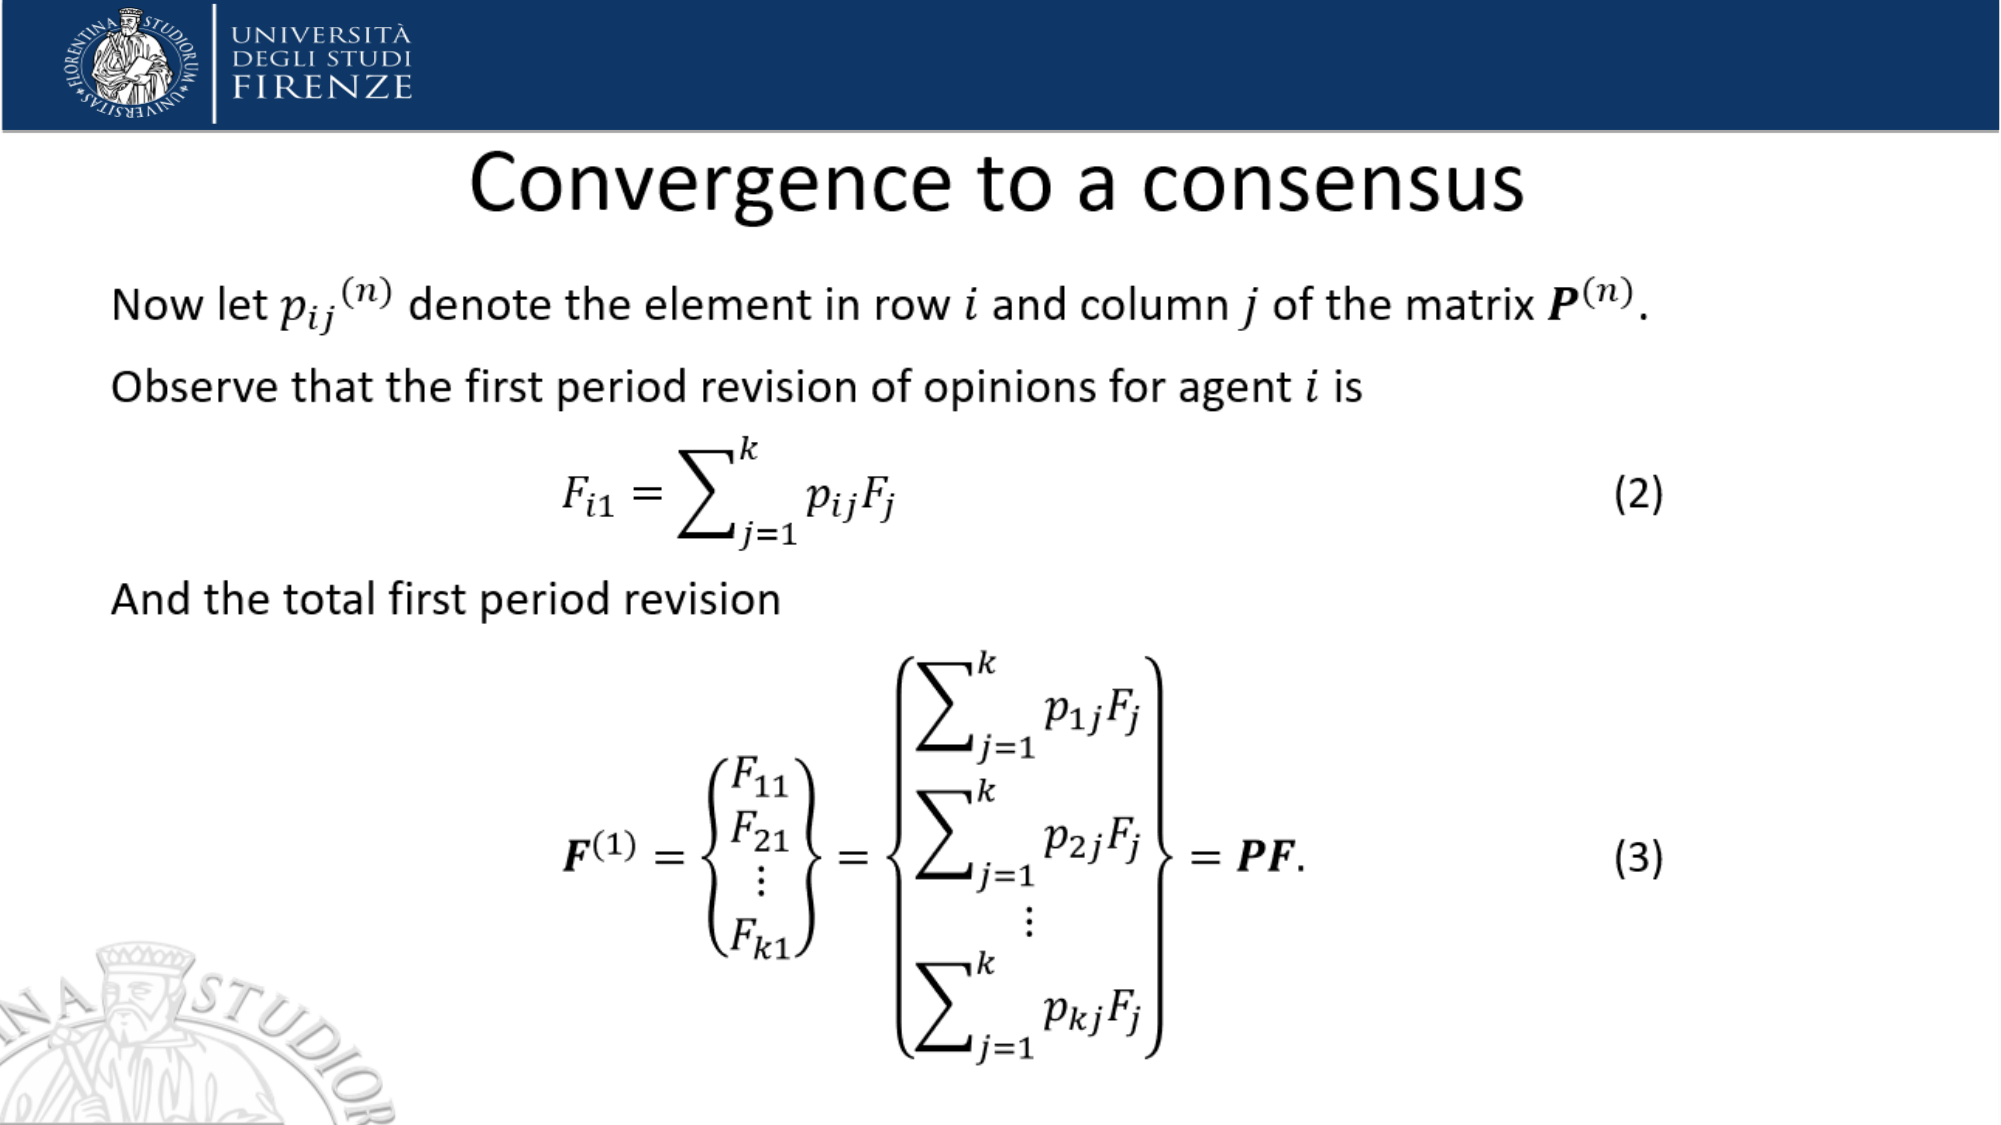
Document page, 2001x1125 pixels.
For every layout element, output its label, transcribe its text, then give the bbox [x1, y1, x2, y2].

picture [0, 138, 1999, 1125]
title Convergence to a consensus [99, 87, 1900, 138]
